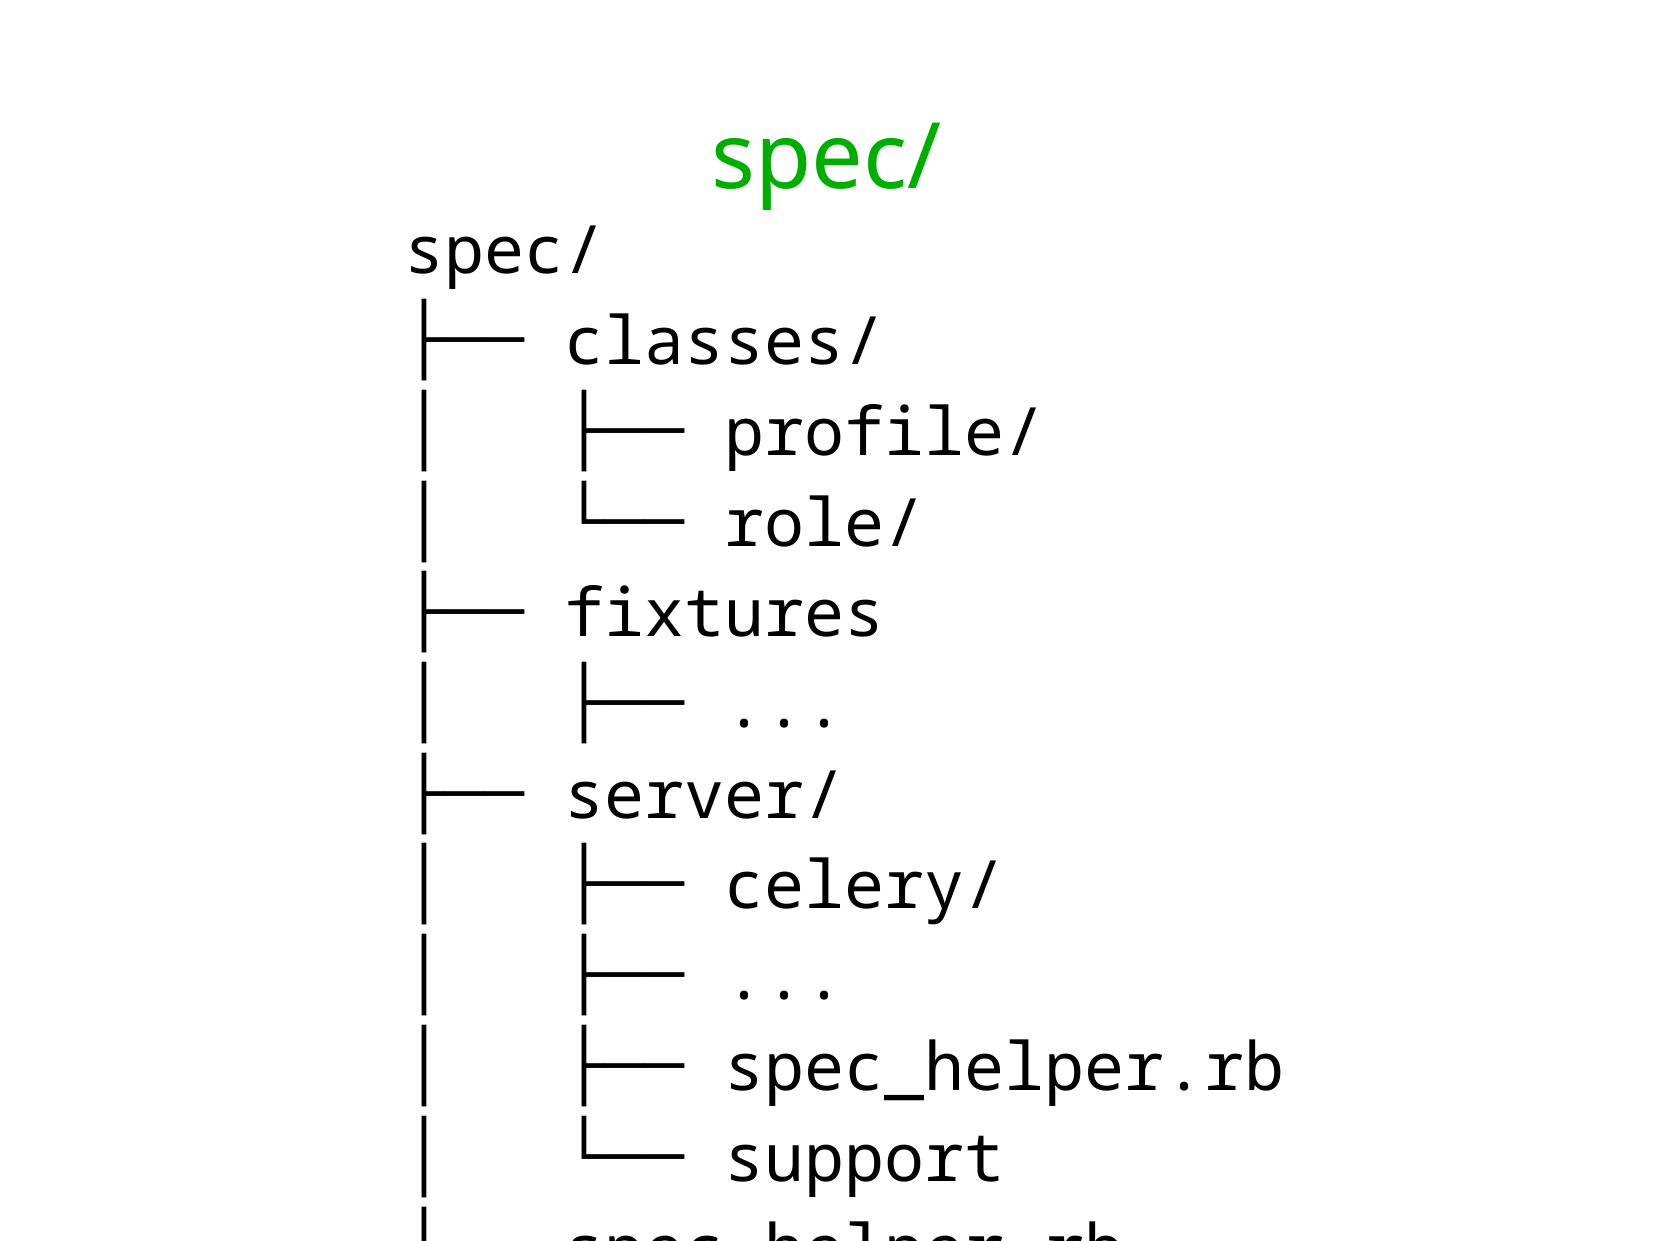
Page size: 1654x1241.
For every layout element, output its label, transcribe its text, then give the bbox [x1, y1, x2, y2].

text_box spec/ ├── classes/ │ ├── profile/ │ └── role/ ├── fixtures │ ├── ... ├── server/ │ ├── celery/ │ ├── ... │ ├── spec_helper.rb │ └── support ├── spec_helper.rb └── support/ [390, 195, 1306, 1218]
title spec/ [82, 49, 1571, 257]
